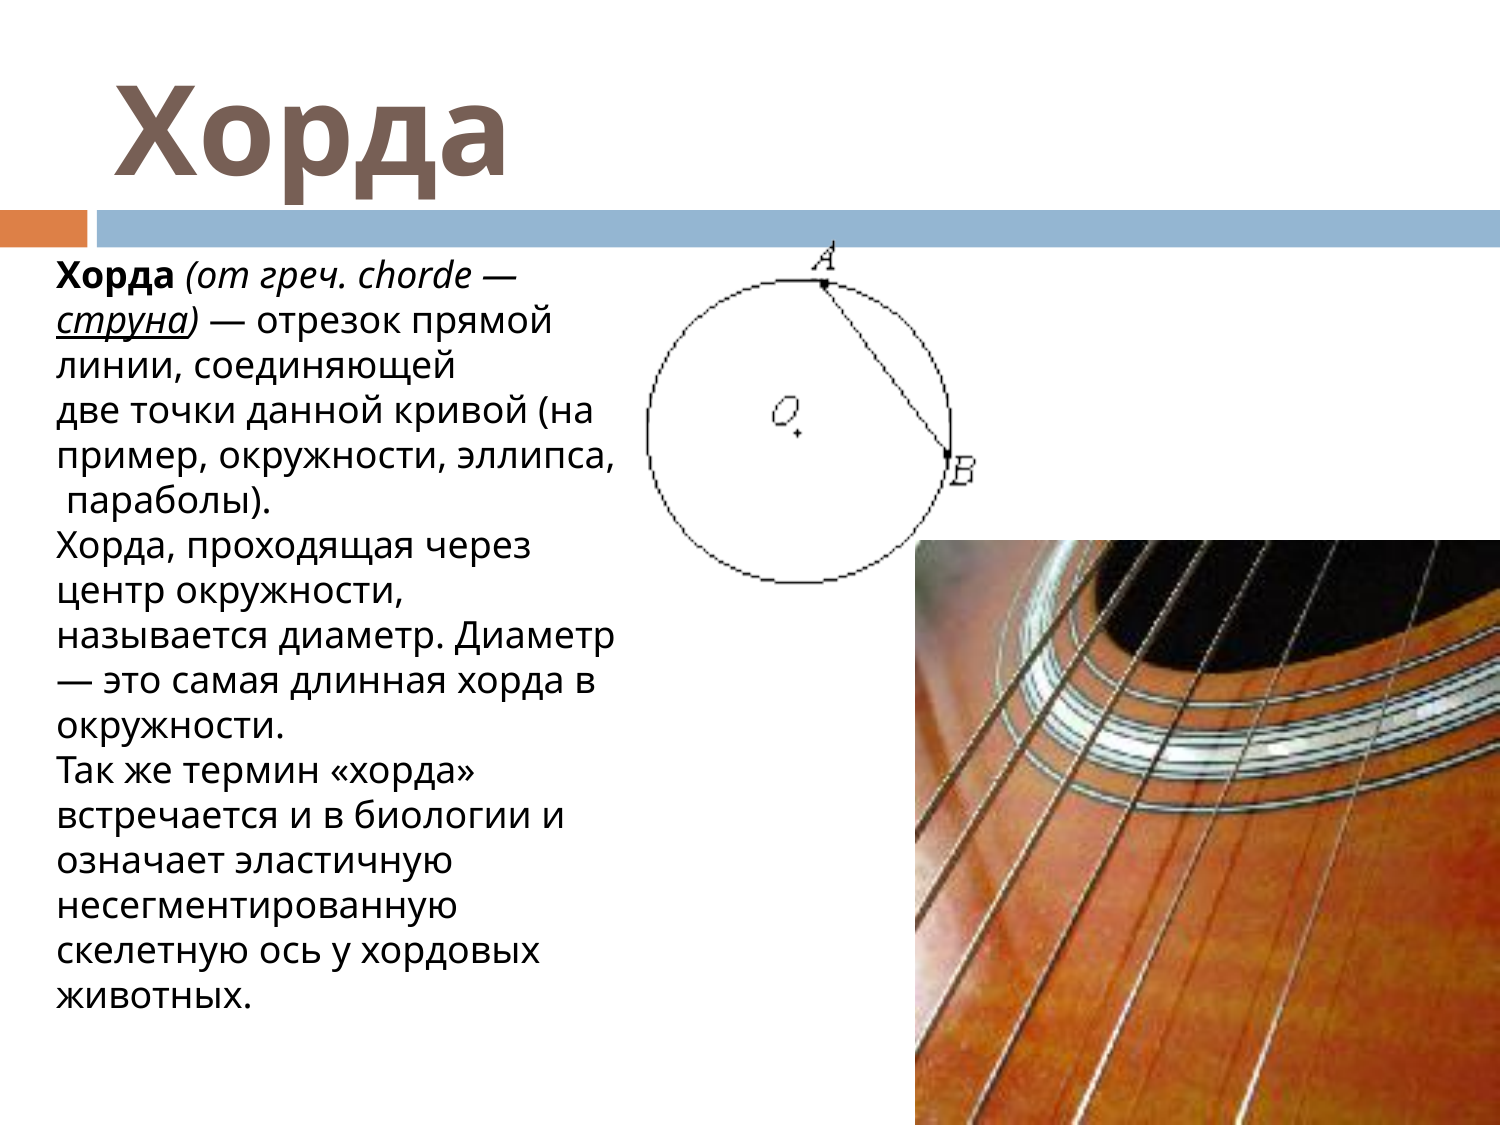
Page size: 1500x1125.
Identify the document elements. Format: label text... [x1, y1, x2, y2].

picture [572, 208, 1500, 1125]
title Хорда [100, 42, 646, 174]
text_box Хорда (от греч. chorde — струна) — отрезок прямой линии, соединяющей две точки данной кривой (например, окружности, эллипса, параболы). Хорда, проходящая через центр окружности, называется диаметр. Диаметр — это самая длинная хорда в окружности. Так же термин «хорда» встречается и в биологии и означает эластичную несегментированную скелетную ось у хордовых животных. [41, 243, 632, 1024]
